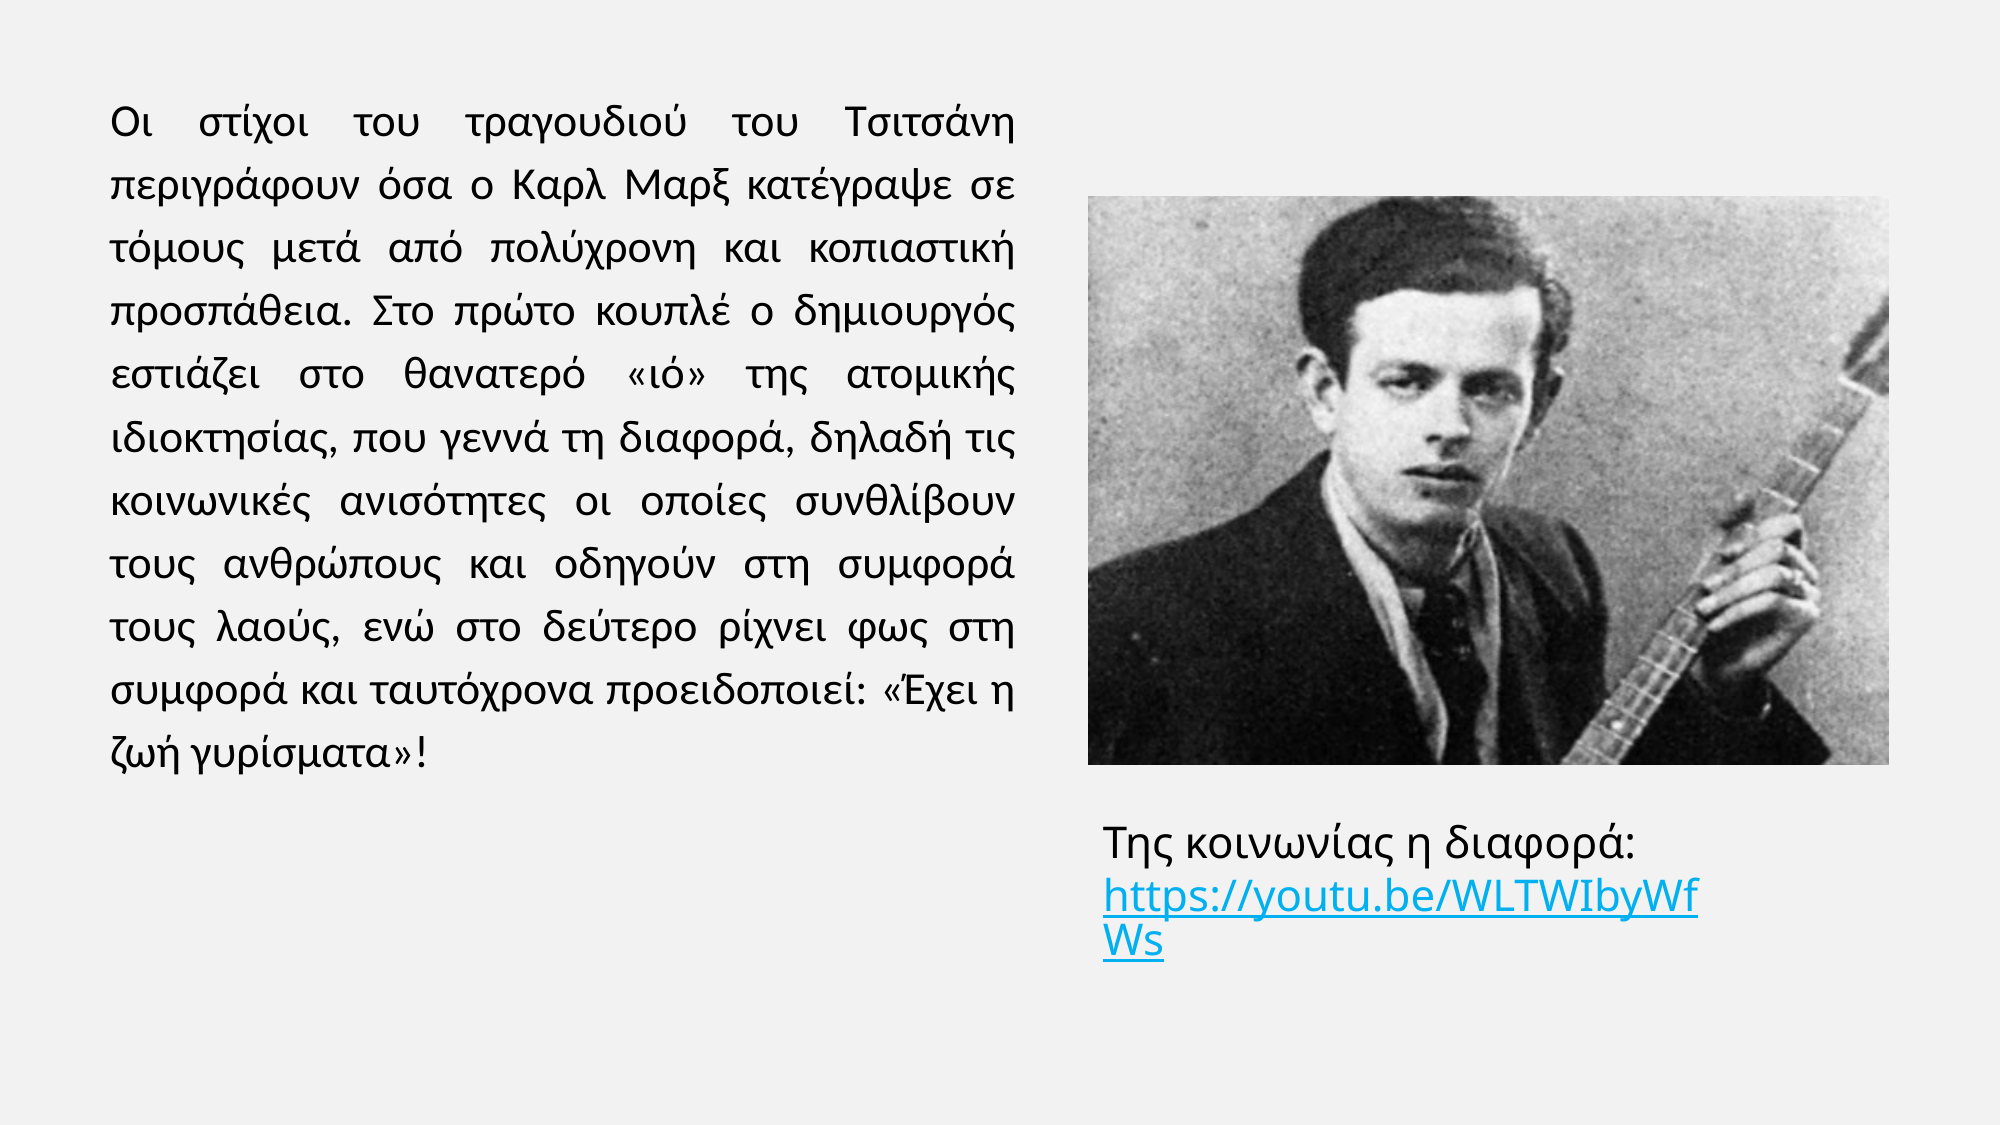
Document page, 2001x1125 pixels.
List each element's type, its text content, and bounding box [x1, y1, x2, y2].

picture [1088, 196, 1889, 765]
text_box Της κοινωνίας η διαφορά: https://youtu.be/WLTWIbyWfWs [1088, 807, 1728, 935]
text_box Οι στίχοι του τραγουδιού του Τσιτσάνη περιγράφουν όσα ο Καρλ Μαρξ κατέγραψε σε τόμους μετά από πολύχρονη και κοπιαστική προσπάθεια. Στο πρώτο κουπλέ ο δημιουργός εστιάζει στο θανατερό «ιό» της ατομικής ιδιοκτησίας, που γεννά τη διαφορά, δηλαδή τις κοινωνικές ανισότητες οι οποίες συνθλίβουν τους ανθρώπους και οδηγούν στη συμφορά τους λαούς, ενώ στο δεύτερο ρίχνει φως στη συμφορά και ταυτόχρονα προειδοποιεί: «Έχει η ζωή γυρίσματα»! [95, 74, 1031, 785]
